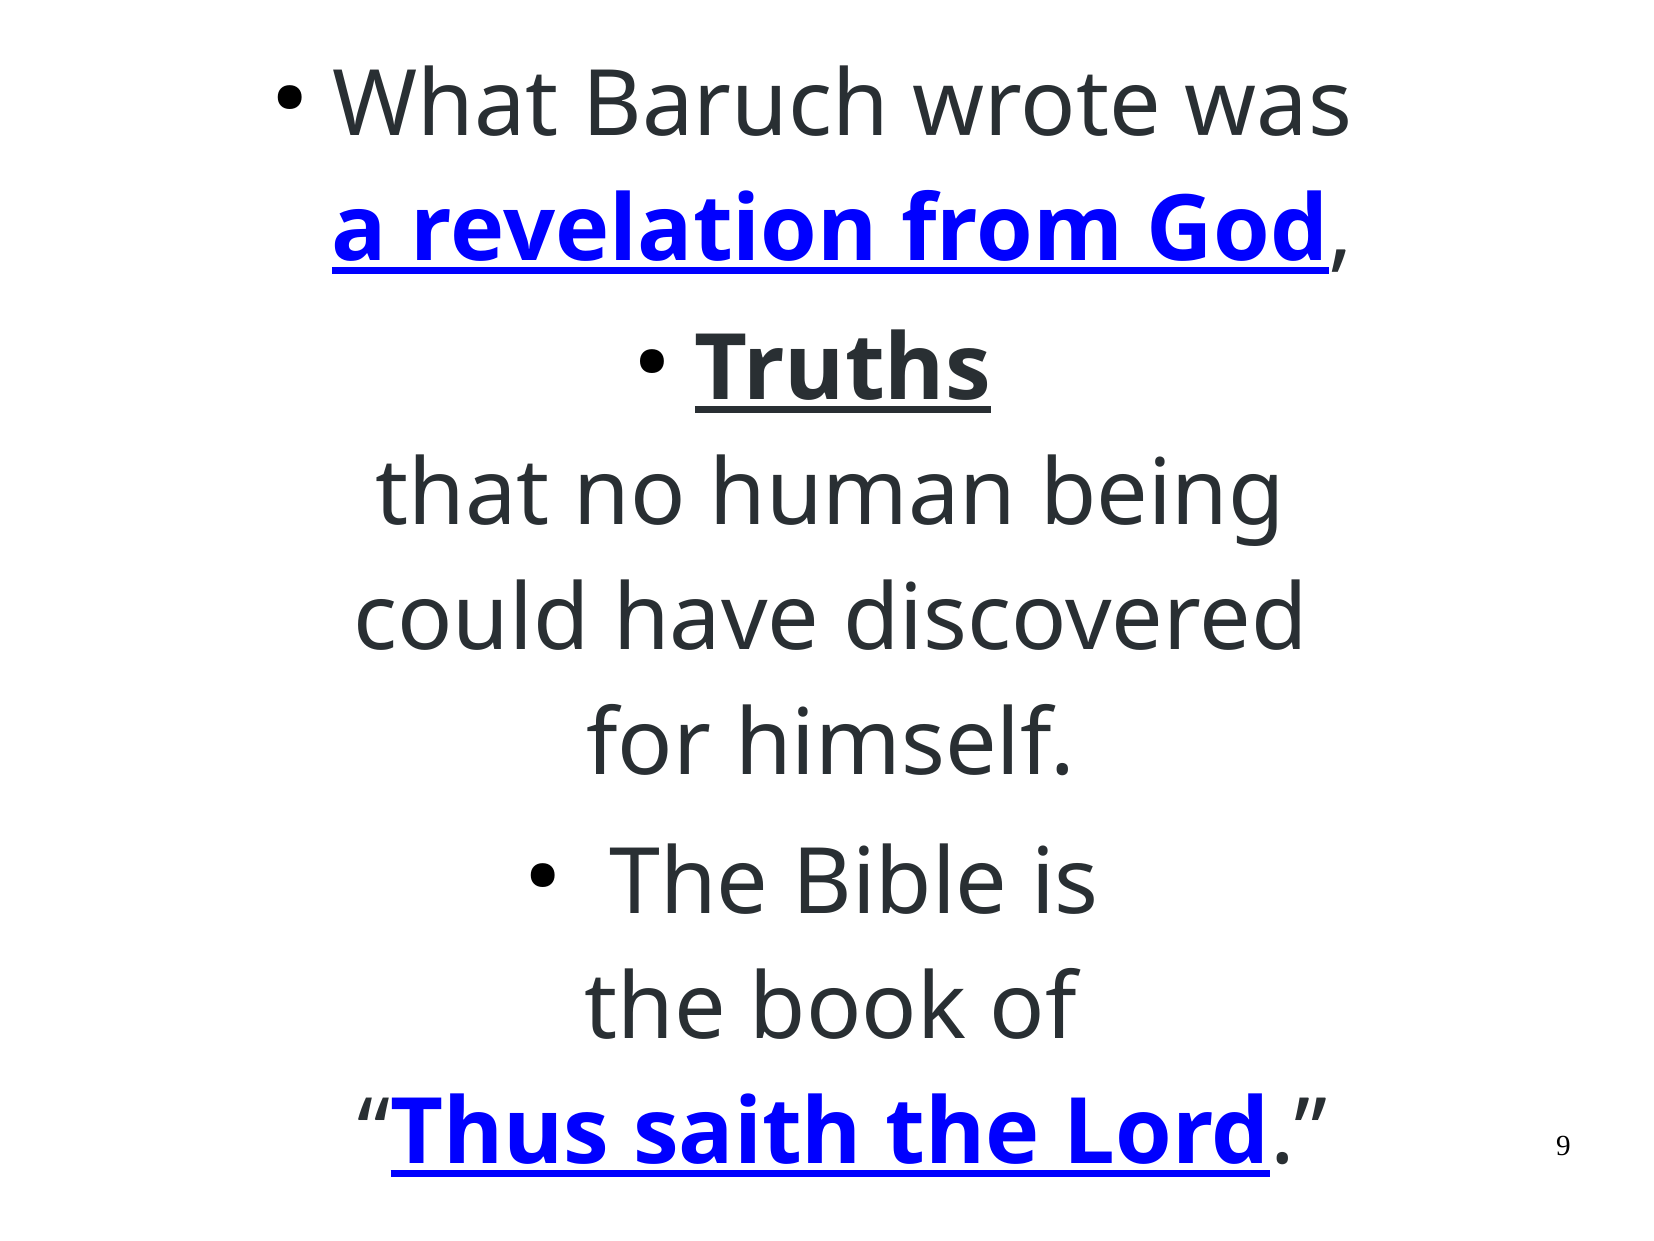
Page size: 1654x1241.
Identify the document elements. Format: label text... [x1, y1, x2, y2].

list What Baruch wrote was a revelation from God, Truths that no human being could have discovered for himself. The Bible is the book of “Thus saith the Lord.” [37, 37, 1613, 1201]
